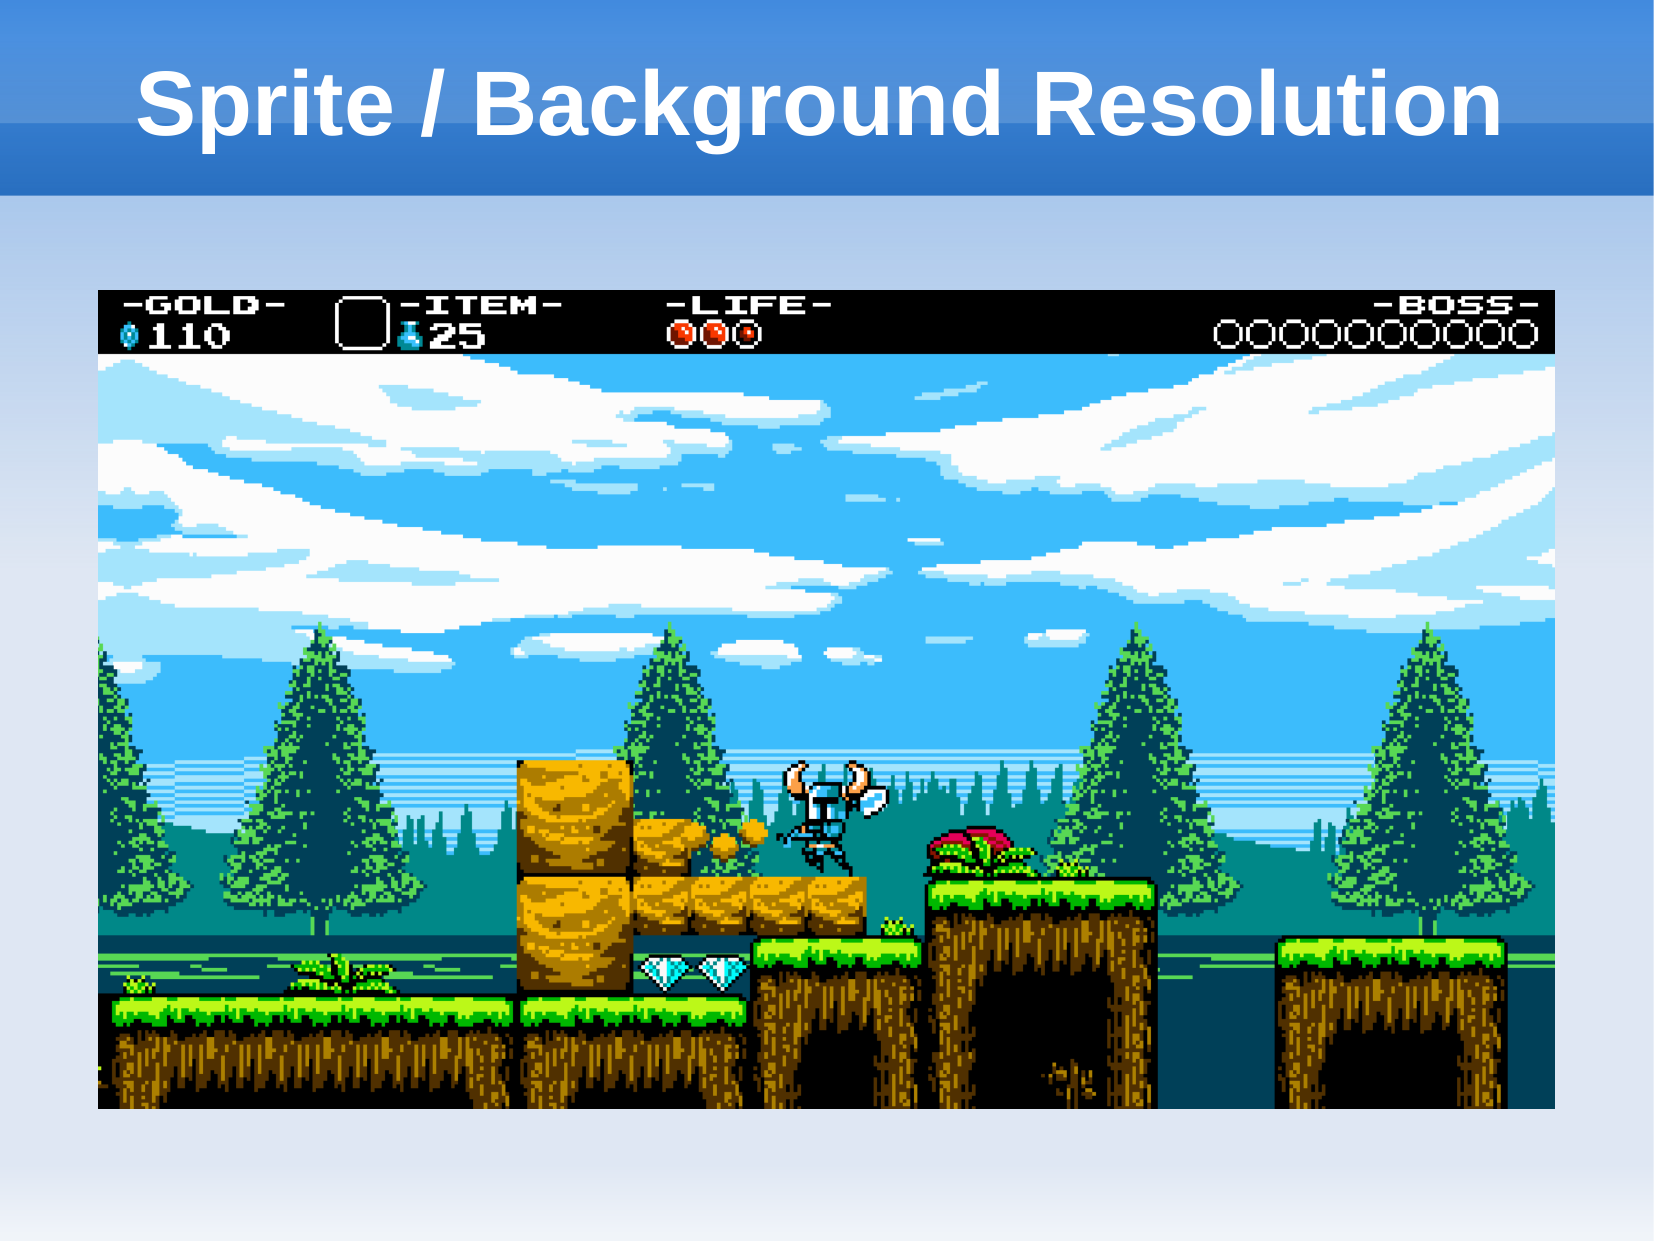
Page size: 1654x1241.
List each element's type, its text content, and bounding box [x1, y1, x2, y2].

title Sprite / Background Resolution [76, 0, 1565, 208]
picture [0, 0, 1654, 1241]
